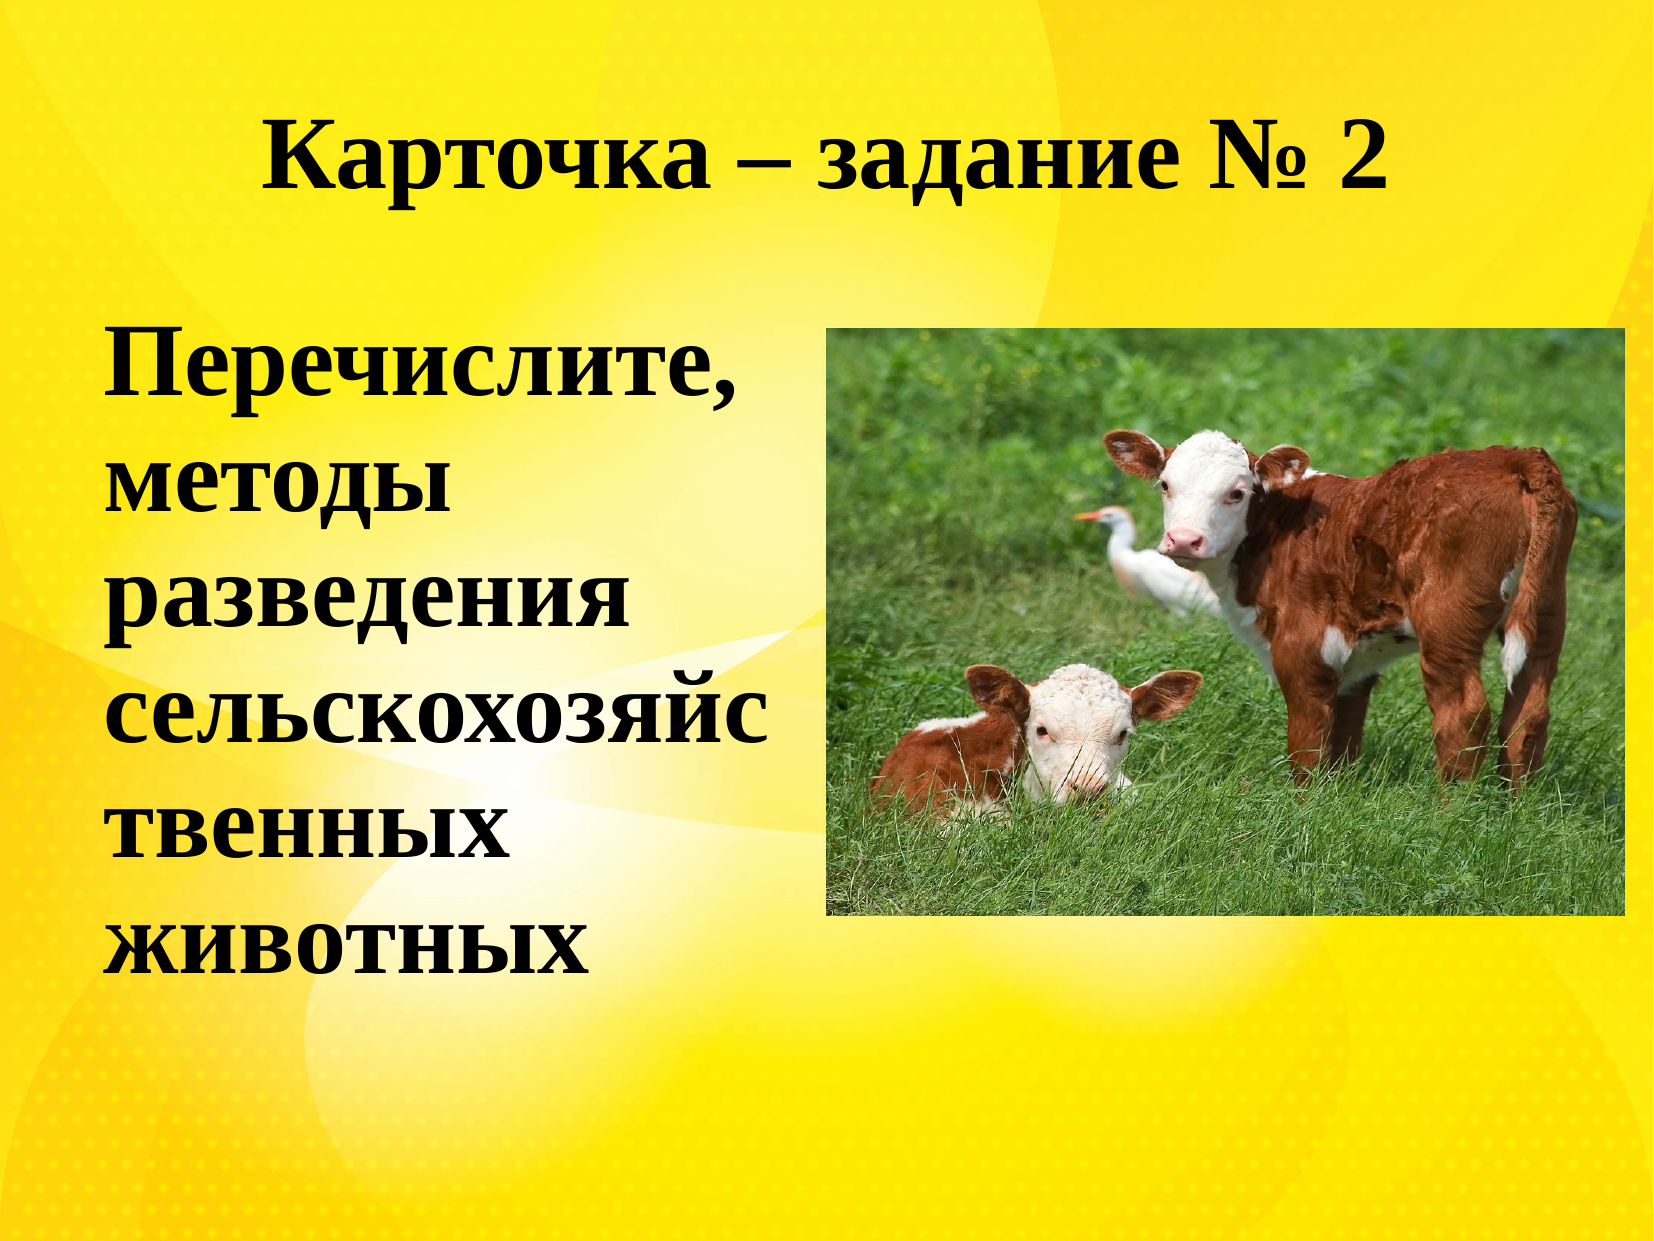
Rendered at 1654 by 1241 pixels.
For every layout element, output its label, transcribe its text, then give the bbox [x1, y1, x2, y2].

title Карточка – задание № 2 [82, 49, 1571, 257]
text_box Перечислите, методы разведения сельскохозяйственных животных [88, 295, 798, 1093]
picture [0, 0, 1654, 1241]
